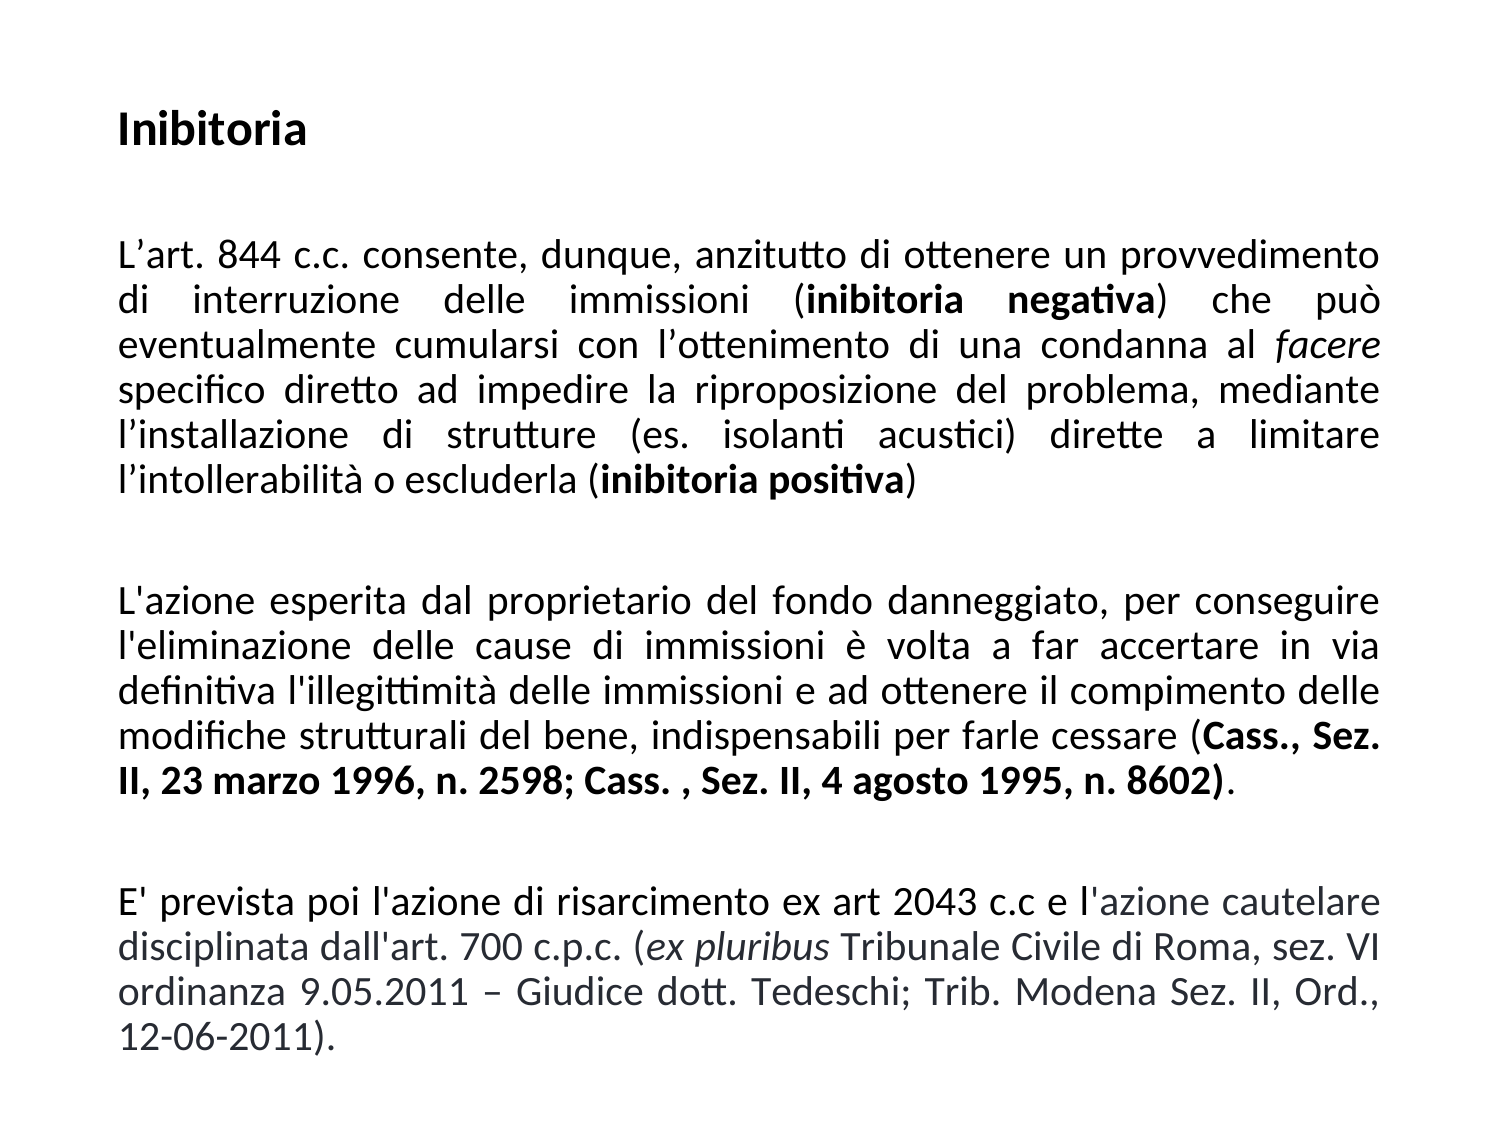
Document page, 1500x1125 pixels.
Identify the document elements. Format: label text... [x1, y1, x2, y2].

list Inibitoria L’art. 844 c.c. consente, dunque, anzitutto di ottenere un provvedimento di interruzione delle immissioni (inibitoria negativa) che può eventualmente cumularsi con l’ottenimento di una condanna al facere specifico diretto ad impedire la riproposizione del problema, mediante l’installazione di strutture (es. isolanti acustici) dirette a limitare l’intollerabilità o escluderla (inibitoria positiva) L'azione esperita dal proprietario del fondo danneggiato, per conseguire l'eliminazione delle cause di immissioni è volta a far accertare in via definitiva l'illegittimità delle immissioni e ad ottenere il compimento delle modifiche strutturali del bene, indispensabili per farle cessare (Cass., Sez. II, 23 marzo 1996, n. 2598; Cass. , Sez. II, 4 agosto 1995, n. 8602). E' prevista poi l'azione di risarcimento ex art 2043 c.c e l'azione cautelare disciplinata dall'art. 700 c.p.c. (ex pluribus Tribunale Civile di Roma, sez. VI ordinanza 9.05.2011 – Giudice dott. Tedeschi; Trib. Modena Sez. II, Ord., 12-06-2011). [103, 94, 1397, 1068]
